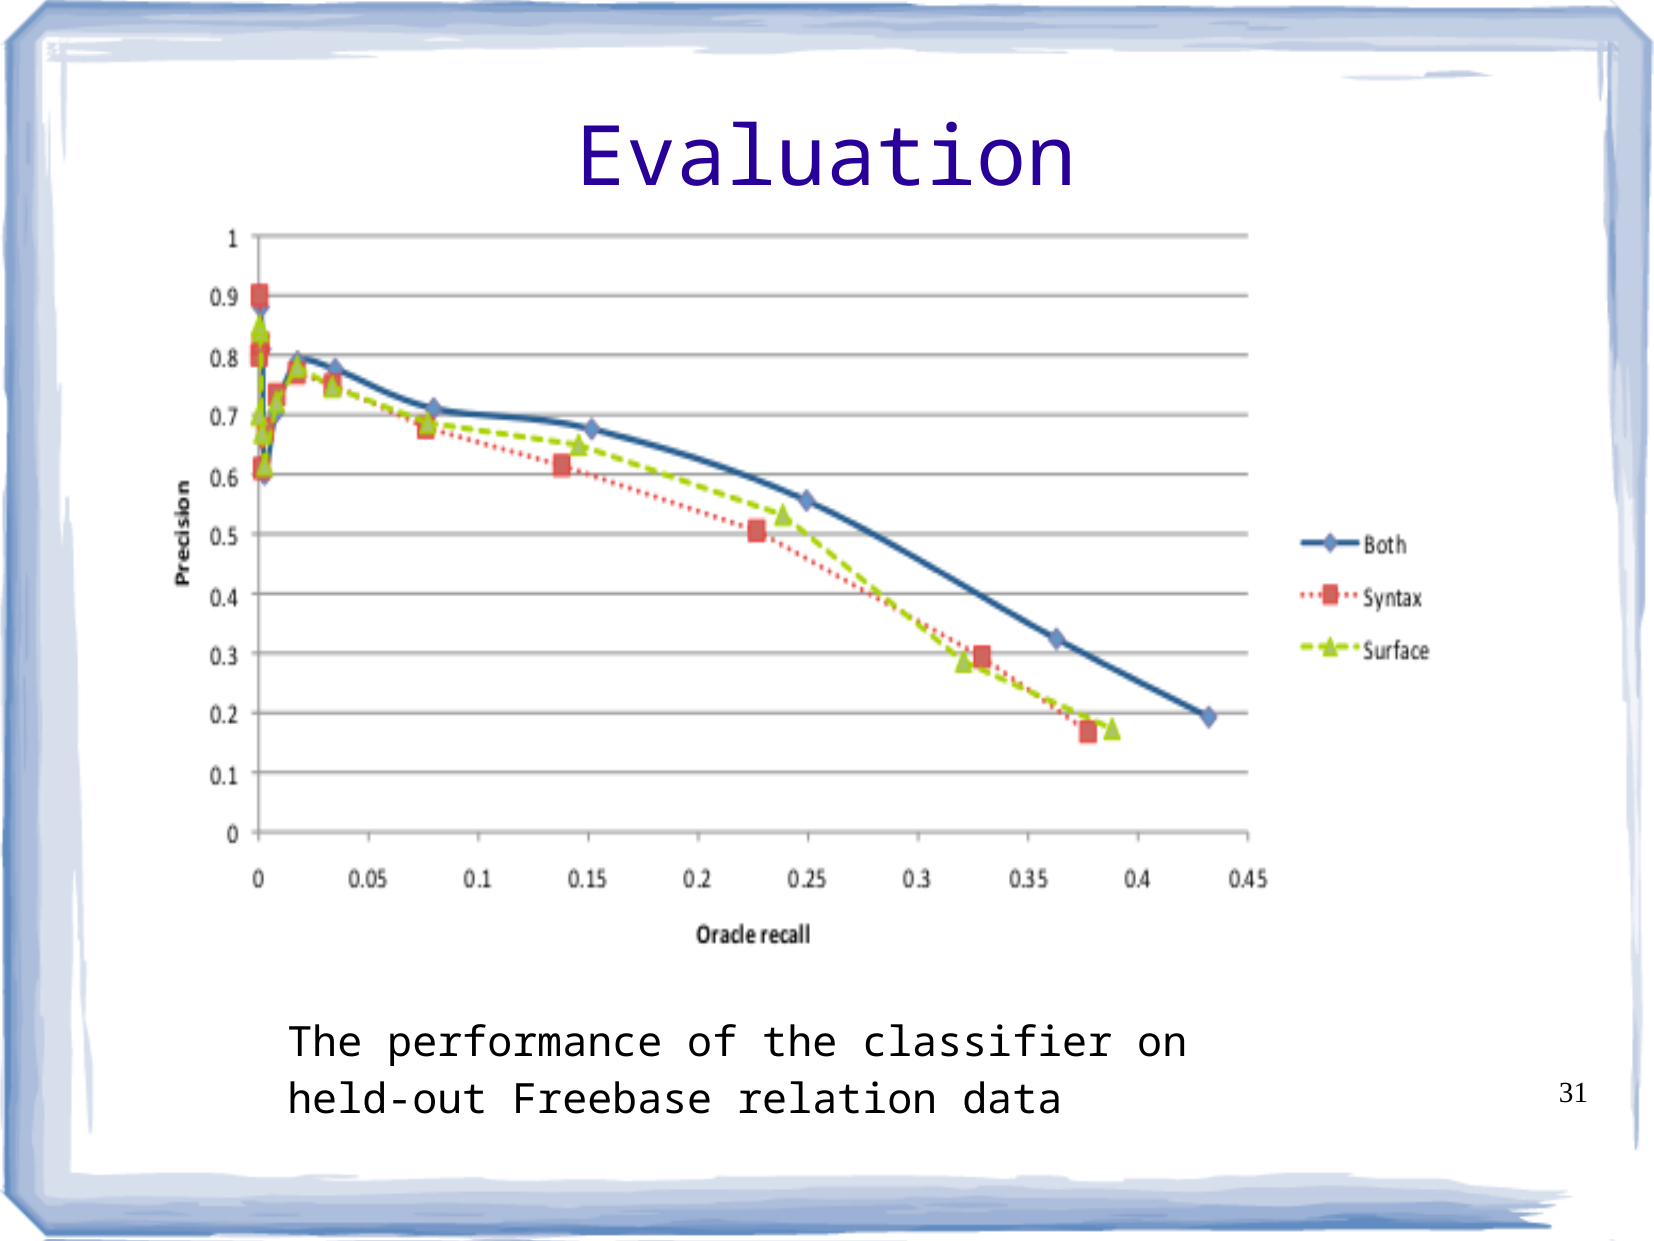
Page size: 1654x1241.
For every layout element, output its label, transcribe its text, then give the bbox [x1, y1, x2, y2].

text_box The performance of the classifier on held-out Freebase relation data [272, 1003, 1300, 1113]
title Evaluation [82, 49, 1571, 257]
picture [0, 0, 1654, 1241]
